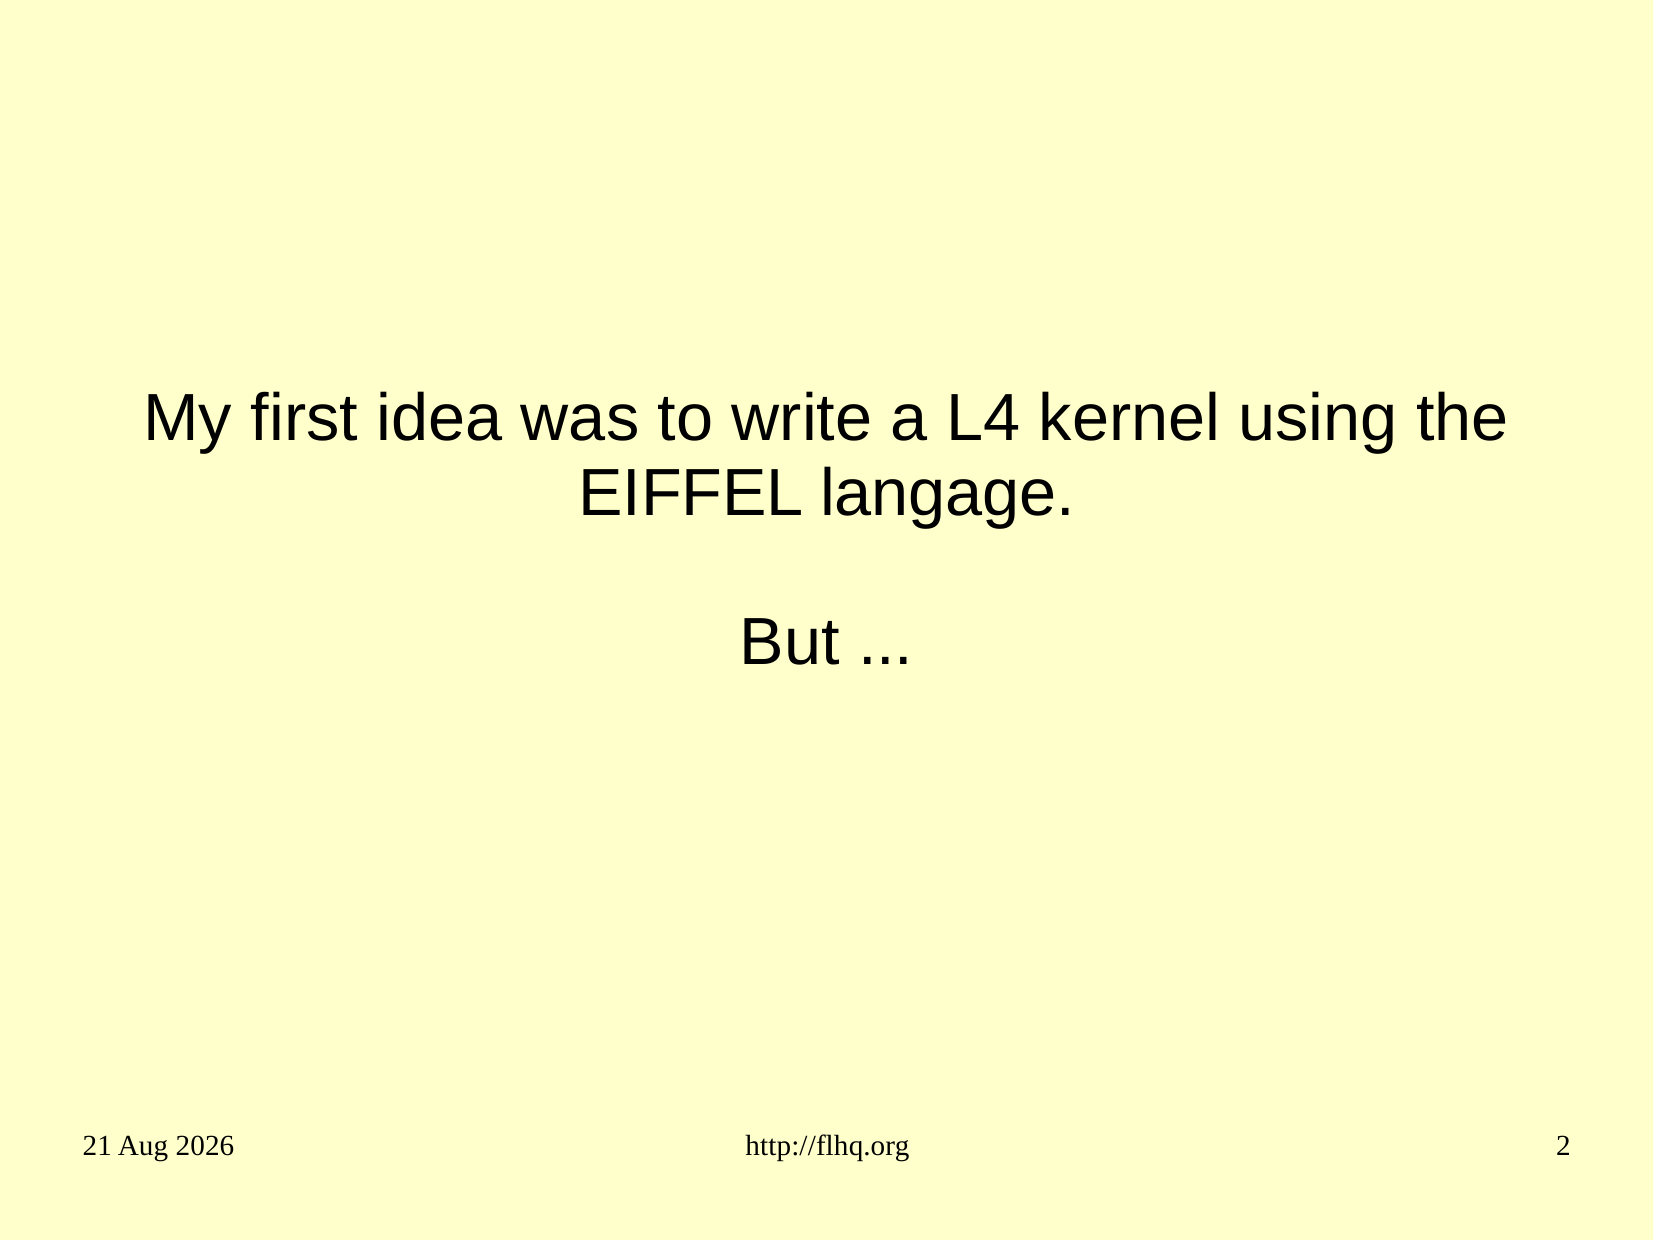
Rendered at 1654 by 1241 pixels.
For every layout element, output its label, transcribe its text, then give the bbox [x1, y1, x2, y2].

subtitle My first idea was to write a L4 kernel using the EIFFEL langage. But ... [82, 49, 1571, 1010]
